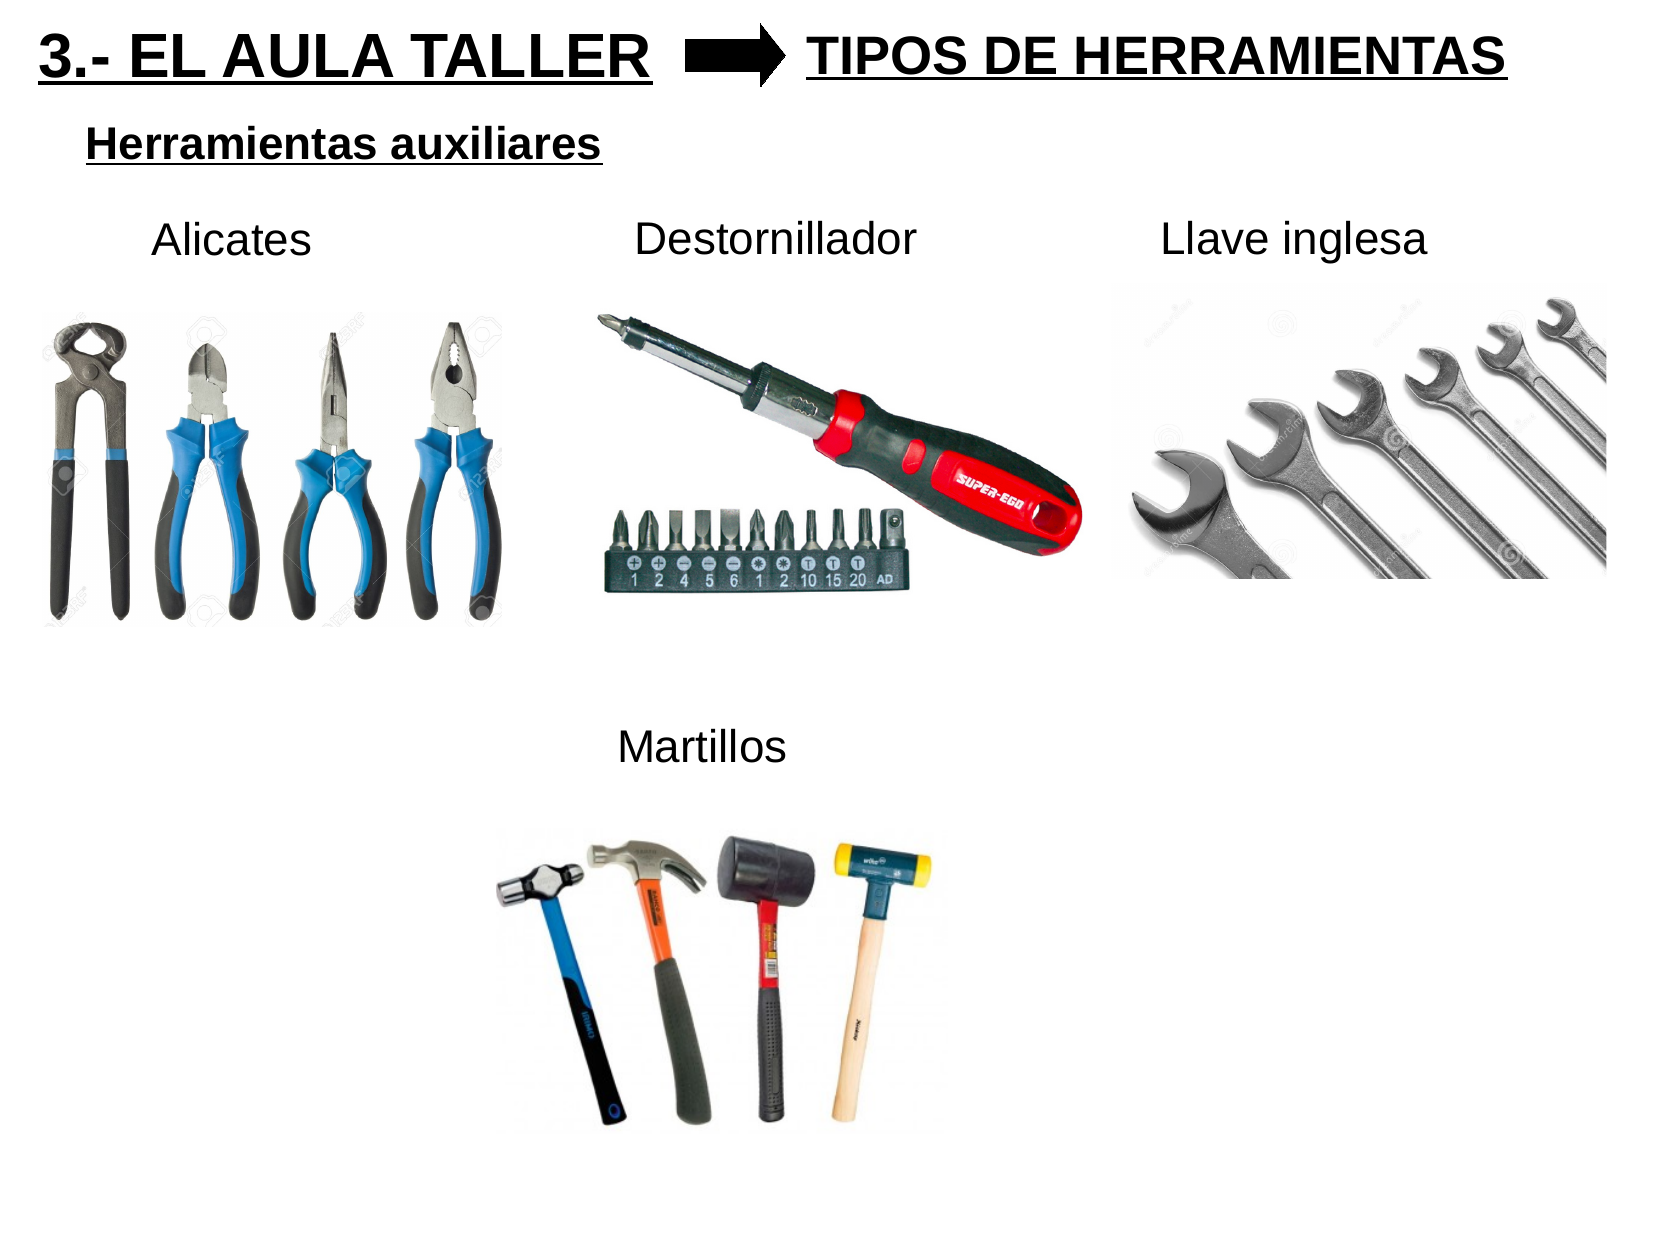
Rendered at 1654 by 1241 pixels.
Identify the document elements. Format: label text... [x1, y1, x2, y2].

text_box TIPOS DE HERRAMIENTAS [791, 17, 1536, 103]
text_box Alicates [136, 206, 468, 273]
picture [1111, 283, 1607, 579]
picture [589, 295, 1087, 603]
text_box 3.- EL AULA TALLER [23, 14, 1619, 99]
text_box Martillos [602, 713, 934, 780]
text_box Destornillador [620, 205, 1069, 272]
picture [42, 312, 502, 627]
text_box Herramientas auxiliares [70, 111, 1075, 189]
text_box [685, 23, 786, 87]
picture [496, 824, 948, 1146]
text_box Llave inglesa [1145, 205, 1595, 272]
